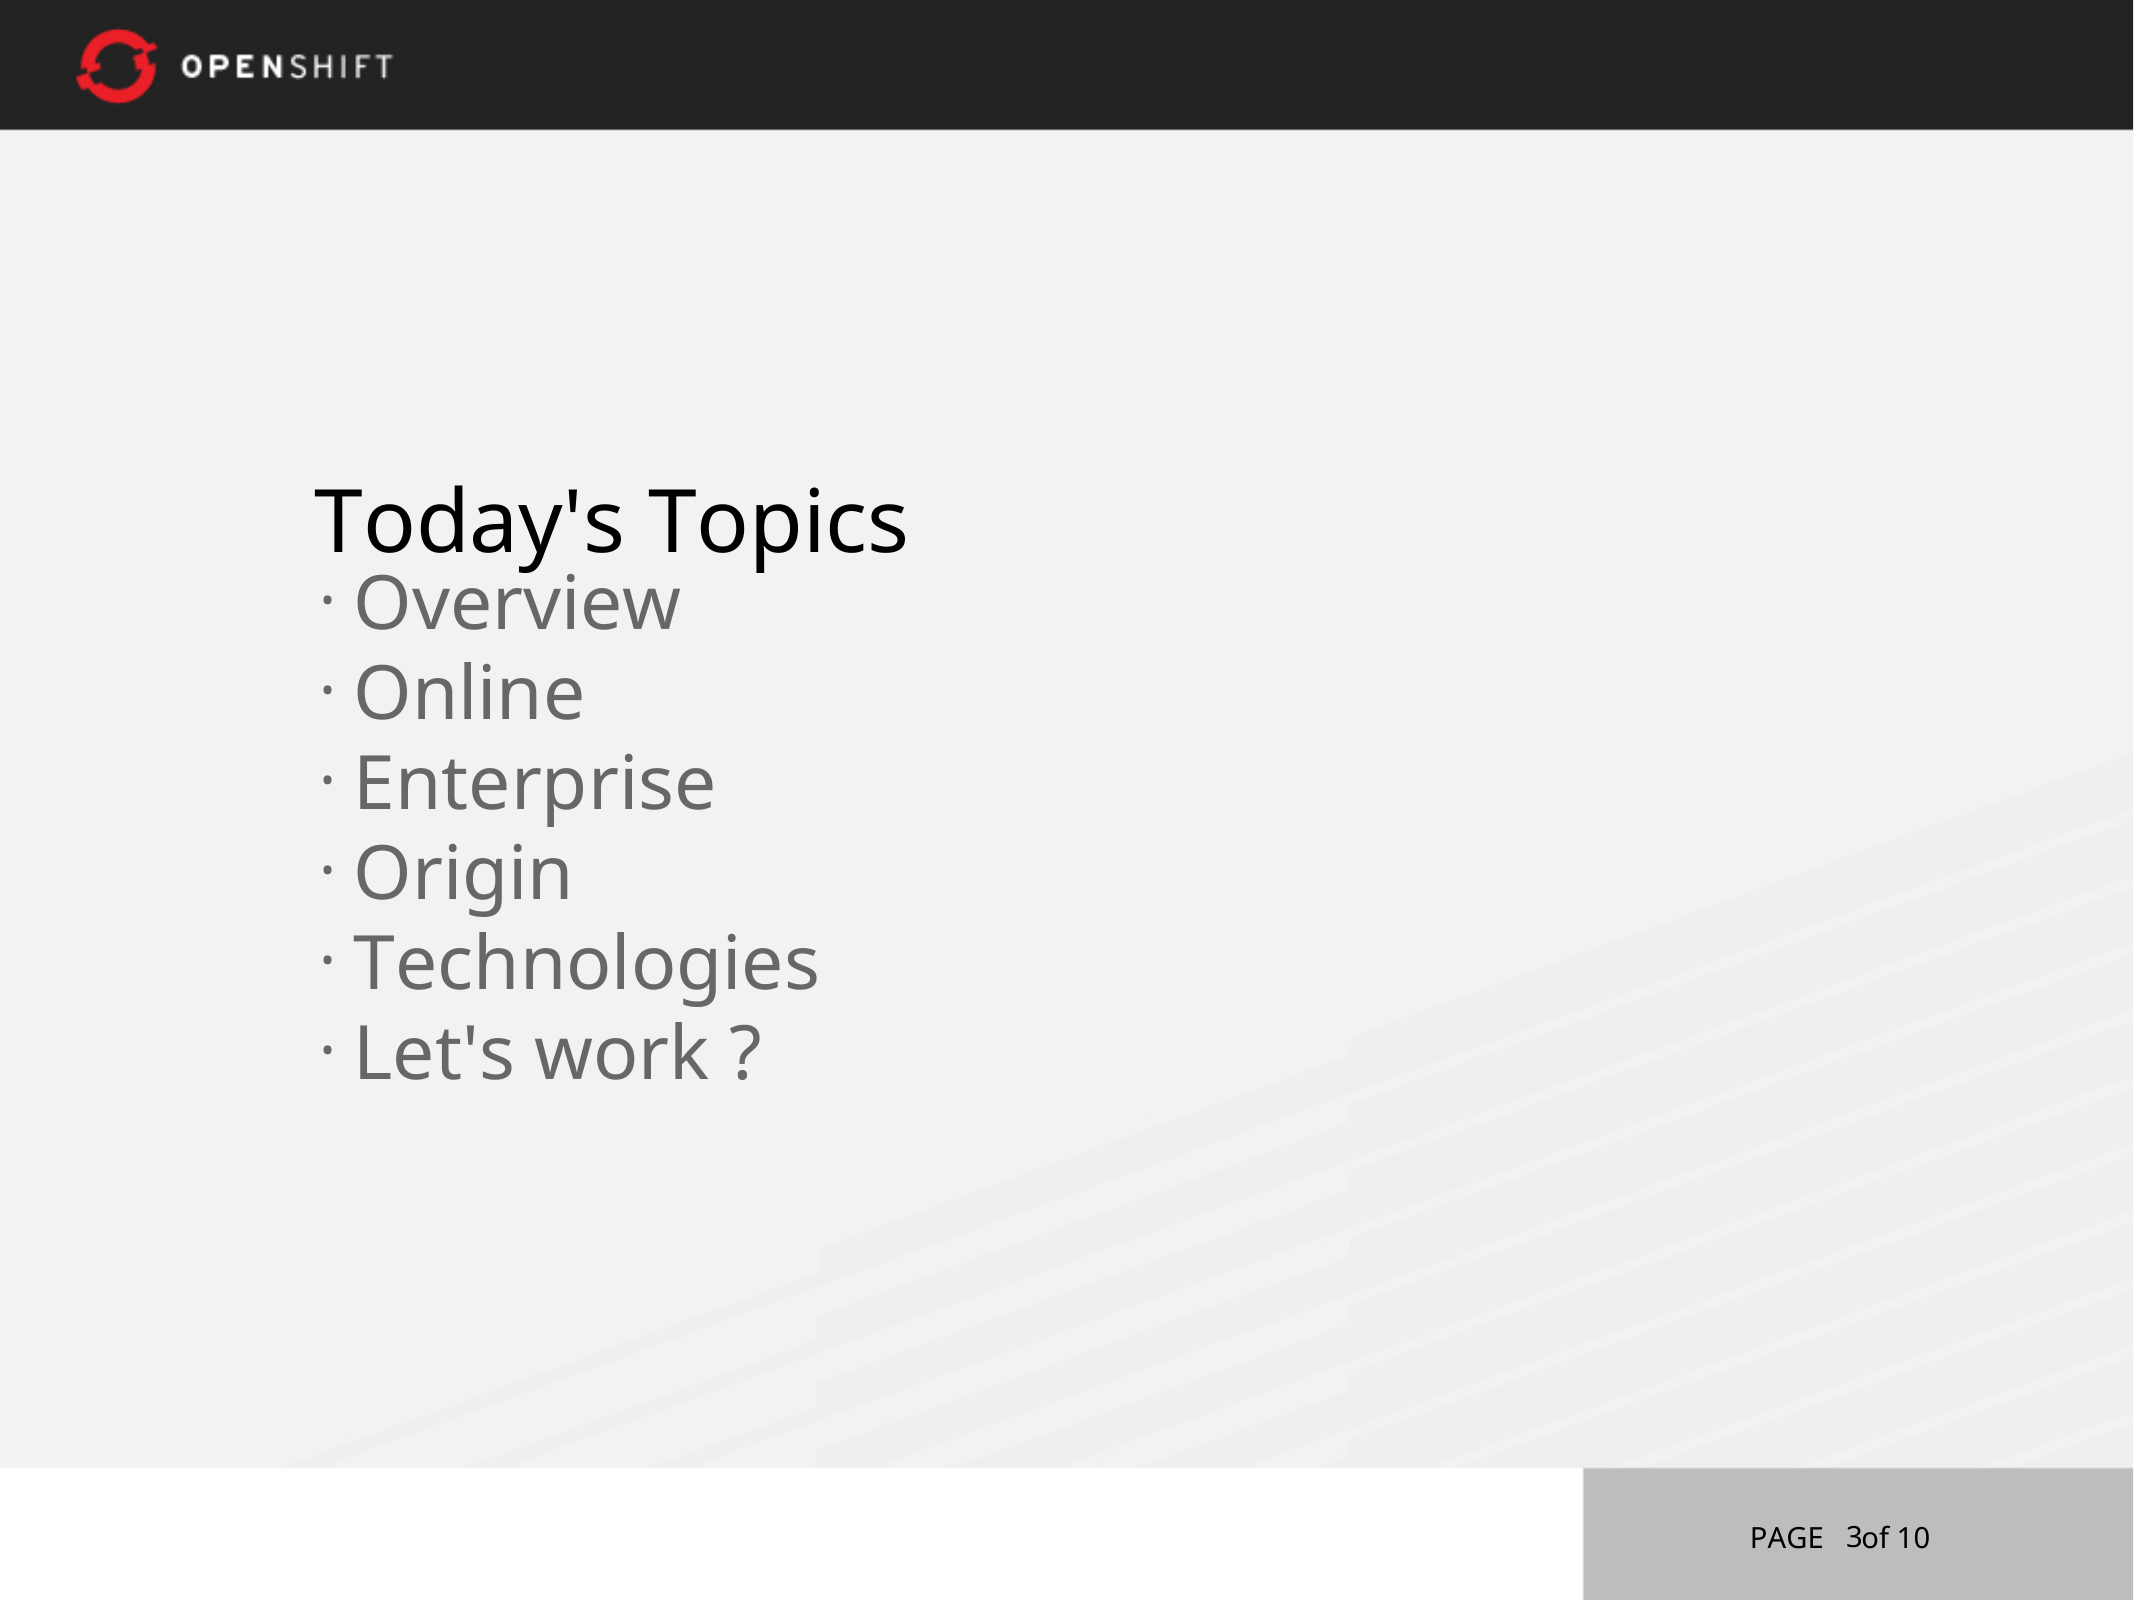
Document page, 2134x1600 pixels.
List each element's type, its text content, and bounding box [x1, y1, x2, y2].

text_box Today's Topics [314, 457, 1032, 579]
text_box Overview Online Enterprise Origin Technologies Let's work ? [320, 592, 1038, 1147]
picture [0, 0, 2134, 1600]
text_box PAGE of 10 [1749, 1509, 2134, 1564]
